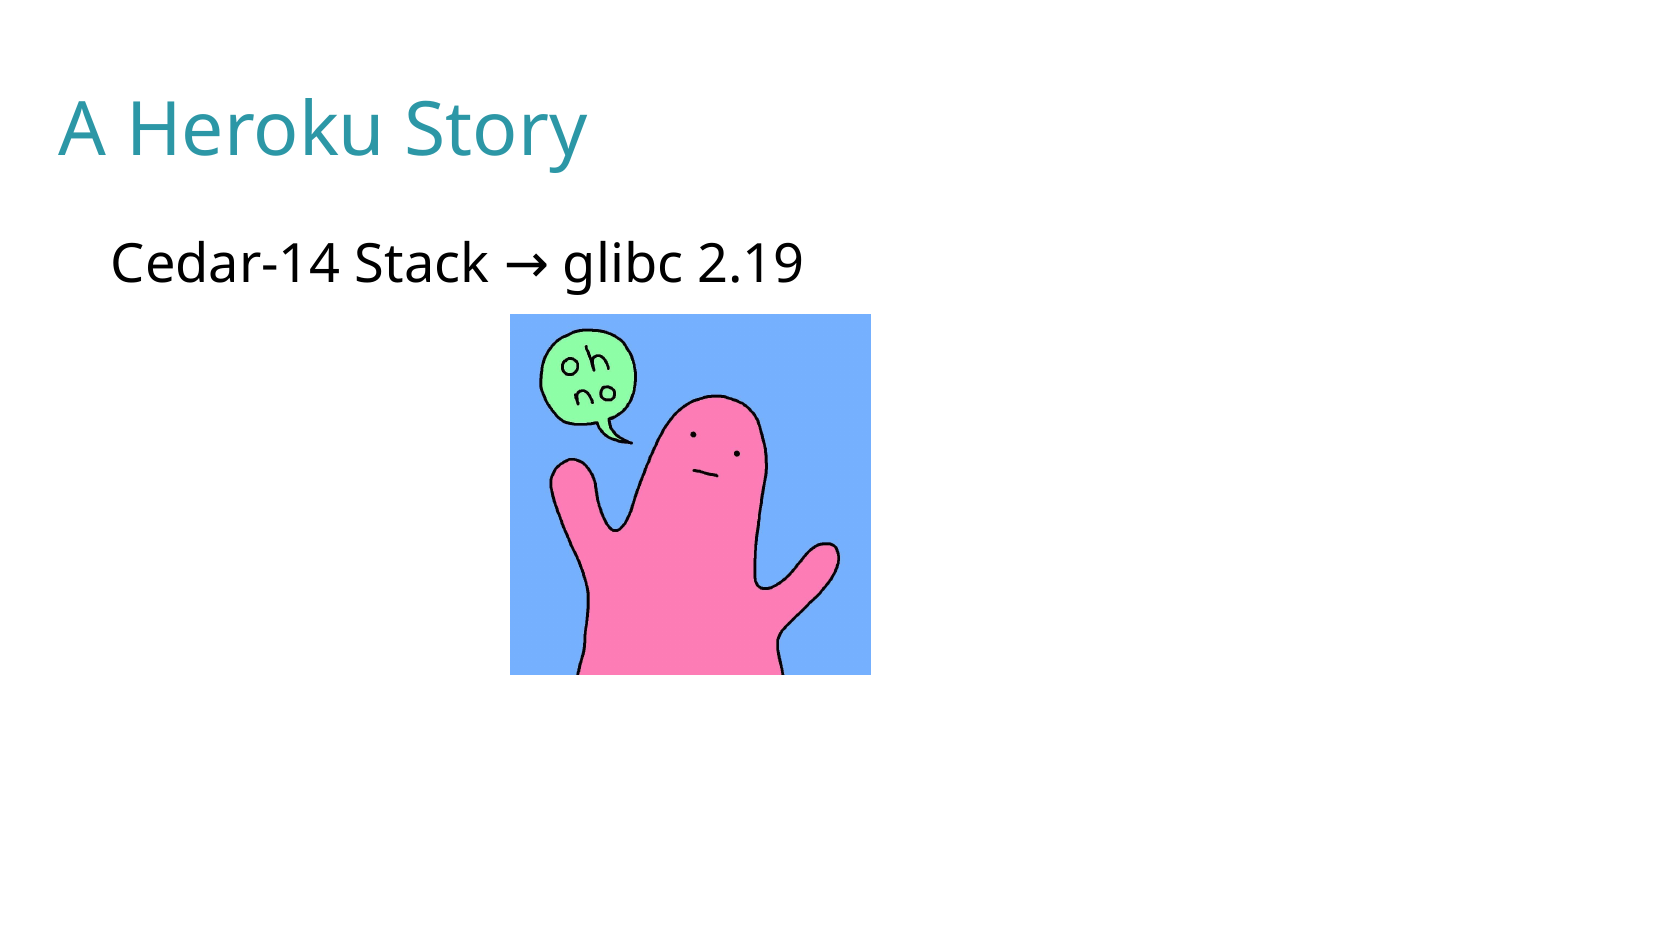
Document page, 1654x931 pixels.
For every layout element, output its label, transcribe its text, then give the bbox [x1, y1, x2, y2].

text_box Cedar-14 Stack → glibc 2.19 [105, 225, 1216, 289]
title A Heroku Story [59, 59, 1595, 178]
picture [510, 314, 871, 676]
